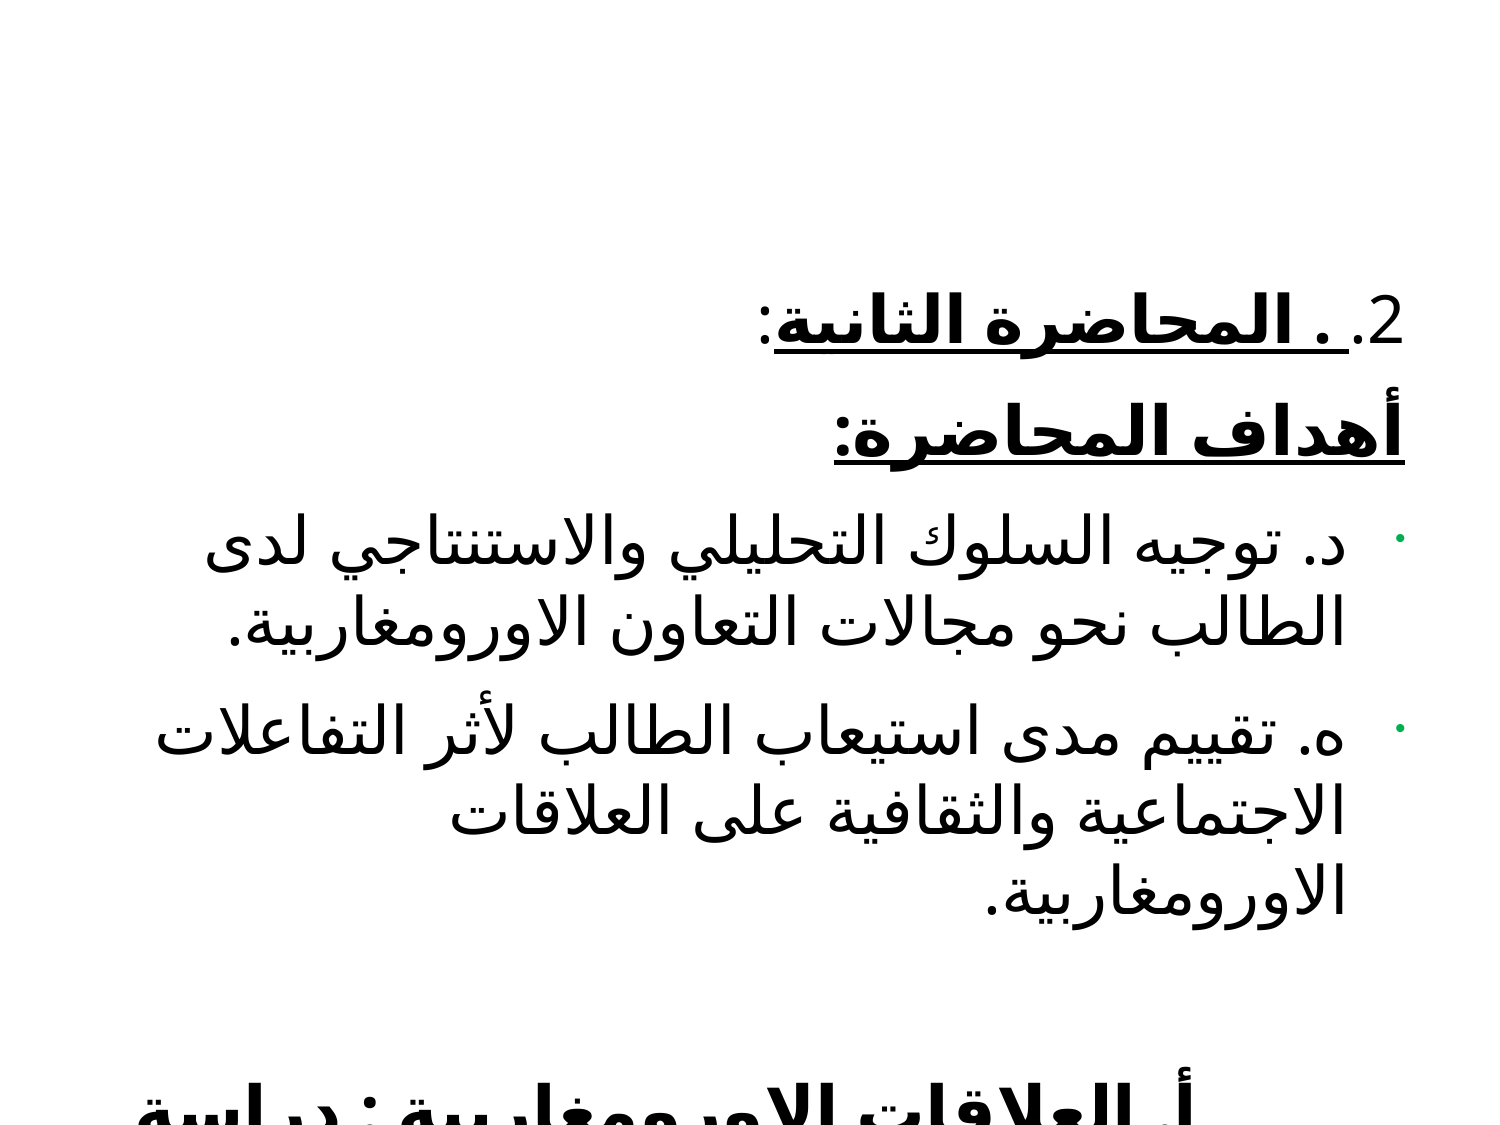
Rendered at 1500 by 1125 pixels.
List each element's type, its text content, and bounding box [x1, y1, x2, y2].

list 2. . المحاضرة الثانية: أهداف المحاضرة: د. توجيه السلوك التحليلي والاستنتاجي لدى الطالب نحو مجالات التعاون الاورومغاربية. ه. تقييم مدى استيعاب الطالب لأثر التفاعلات الاجتماعية والثقافية على العلاقات الاورومغاربية. أ. العلاقات الاورومغاربية : دراسة في المضمون أ.1 اتفاقيات الشراكة وانعكاساتها على دول المغرب العربي. أ.2 السياسة المتوسطية المتجددة للاتحاد الأوروبي وبلدان المغرب العربي. أ.3 الأبعاد الاقتصادية والمالية والأمنية في اتفاقيات الشراكة. أ.4 إشكالية الهجرة في العلاقات الاورومغاربية وانعكاساتها المتعددة. [70, 269, 1421, 1012]
